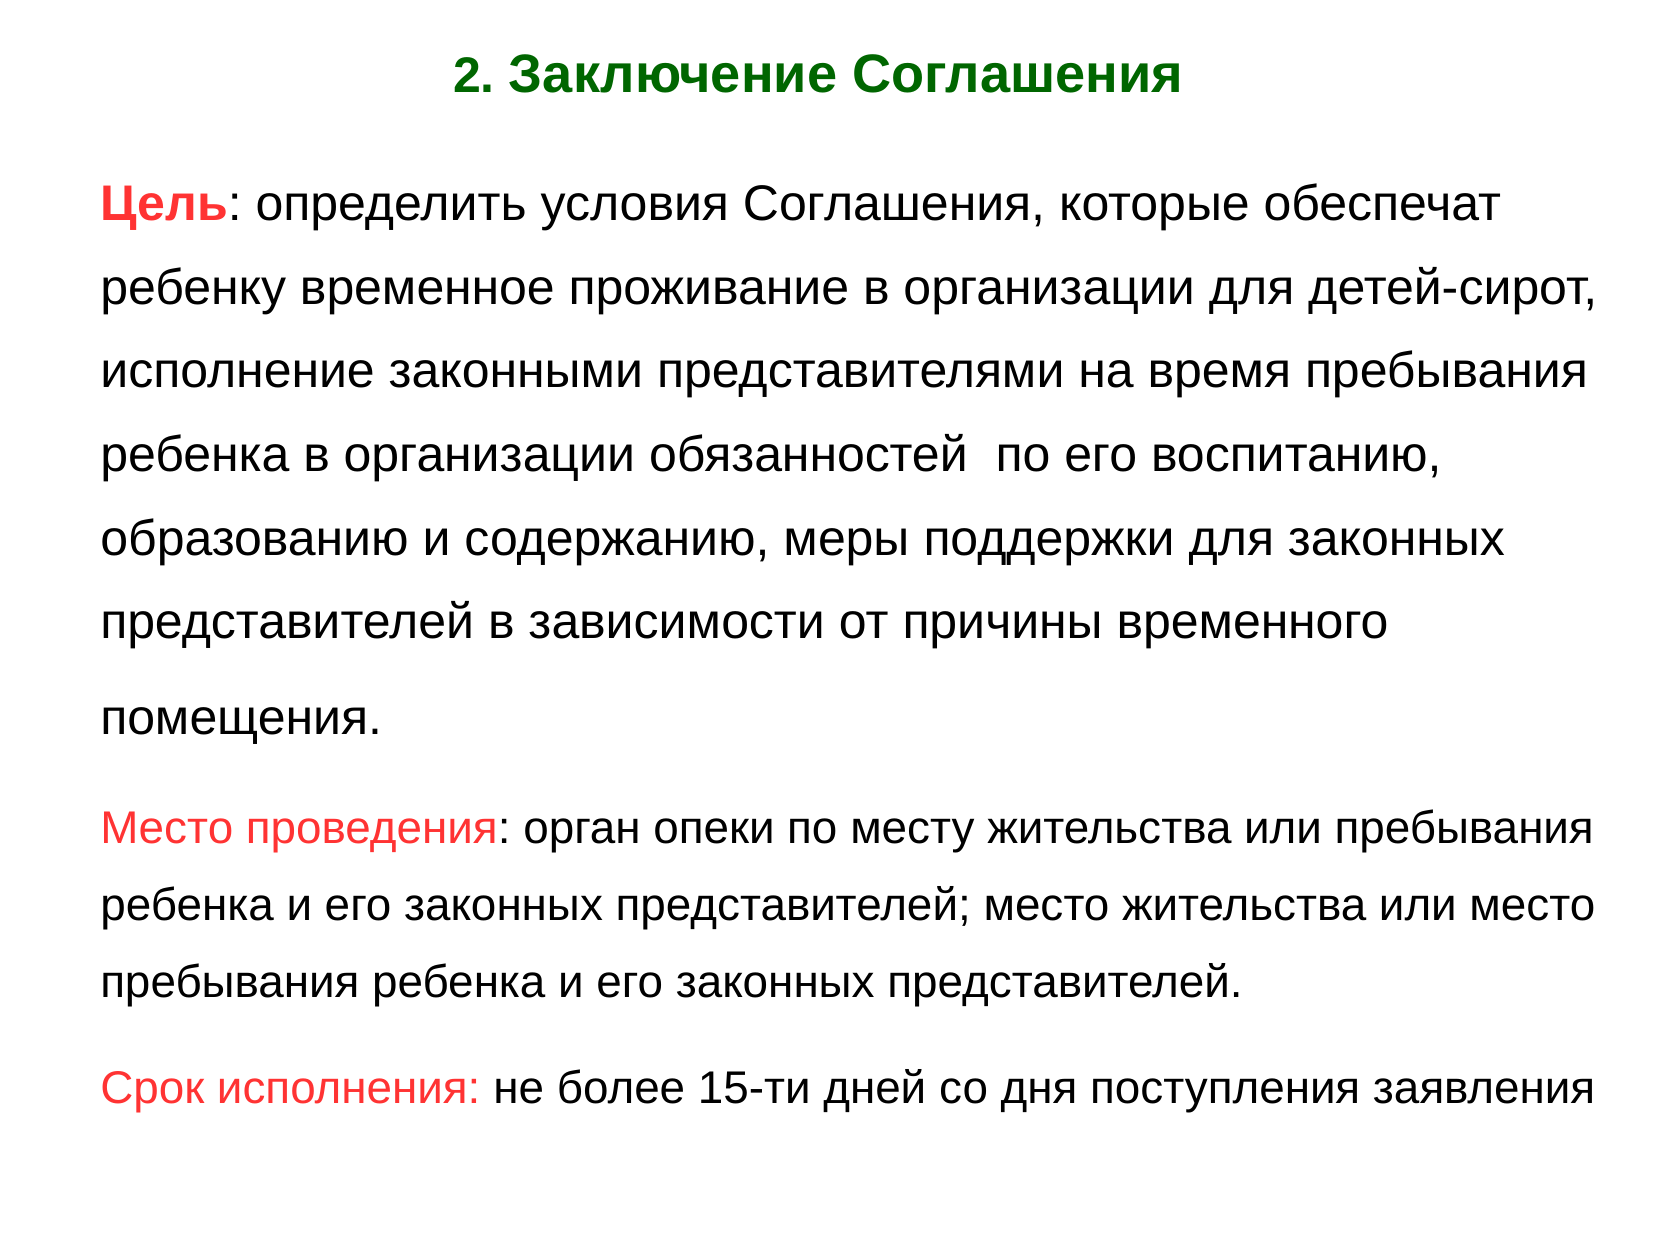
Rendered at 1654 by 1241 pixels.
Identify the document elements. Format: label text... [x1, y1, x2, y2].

list Цель: определить условия Соглашения, которые обеспечат ребенку временное проживание в организации для детей-сирот, исполнение законными представителями на время пребывания ребенка в организации обязанностей по его воспитанию, образованию и содержанию, меры поддержки для законных представителей в зависимости от причины временного помещения. Место проведения: орган опеки по месту жительства или пребывания ребенка и его законных представителей; место жительства или место пребывания ребенка и его законных представителей. Срок исполнения: не более 15-ти дней со дня поступления заявления [29, 147, 1625, 1239]
title 2. Заключение Соглашения [82, 29, 1571, 119]
